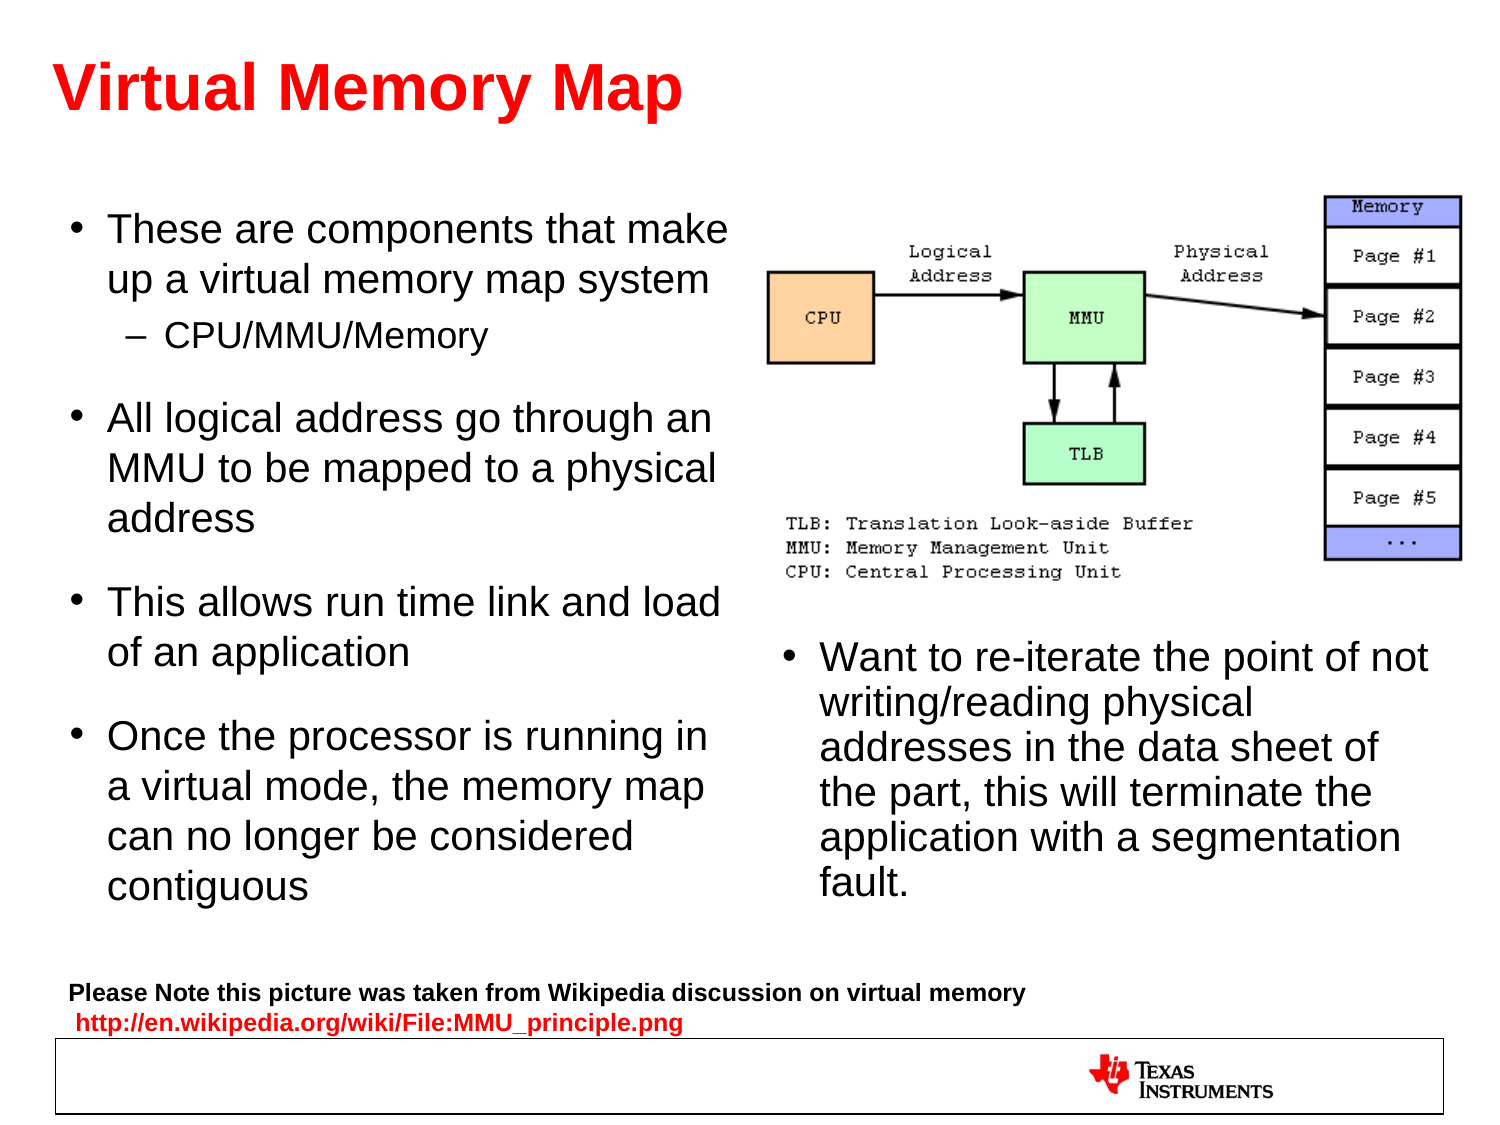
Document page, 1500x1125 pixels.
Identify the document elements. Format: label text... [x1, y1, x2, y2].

text_box Please Note this picture was taken from Wikipedia discussion on virtual memory http://en.wikipedia.org/wiki/File:MMU_principle.png [53, 968, 1055, 1074]
picture [1087, 1052, 1274, 1099]
text_box Want to re-iterate the point of not writing/reading physical addresses in the data sheet of the part, this will terminate the application with a segmentation fault. [767, 627, 1463, 884]
picture [758, 188, 1476, 590]
title Virtual Memory Map [37, 23, 1426, 158]
list These are components that make up a virtual memory map system CPU/MMU/Memory All logical address go through an MMU to be mapped to a physical address This allows run time link and load of an application Once the processor is running in a virtual mode, the memory map can no longer be considered contiguous [54, 194, 751, 968]
